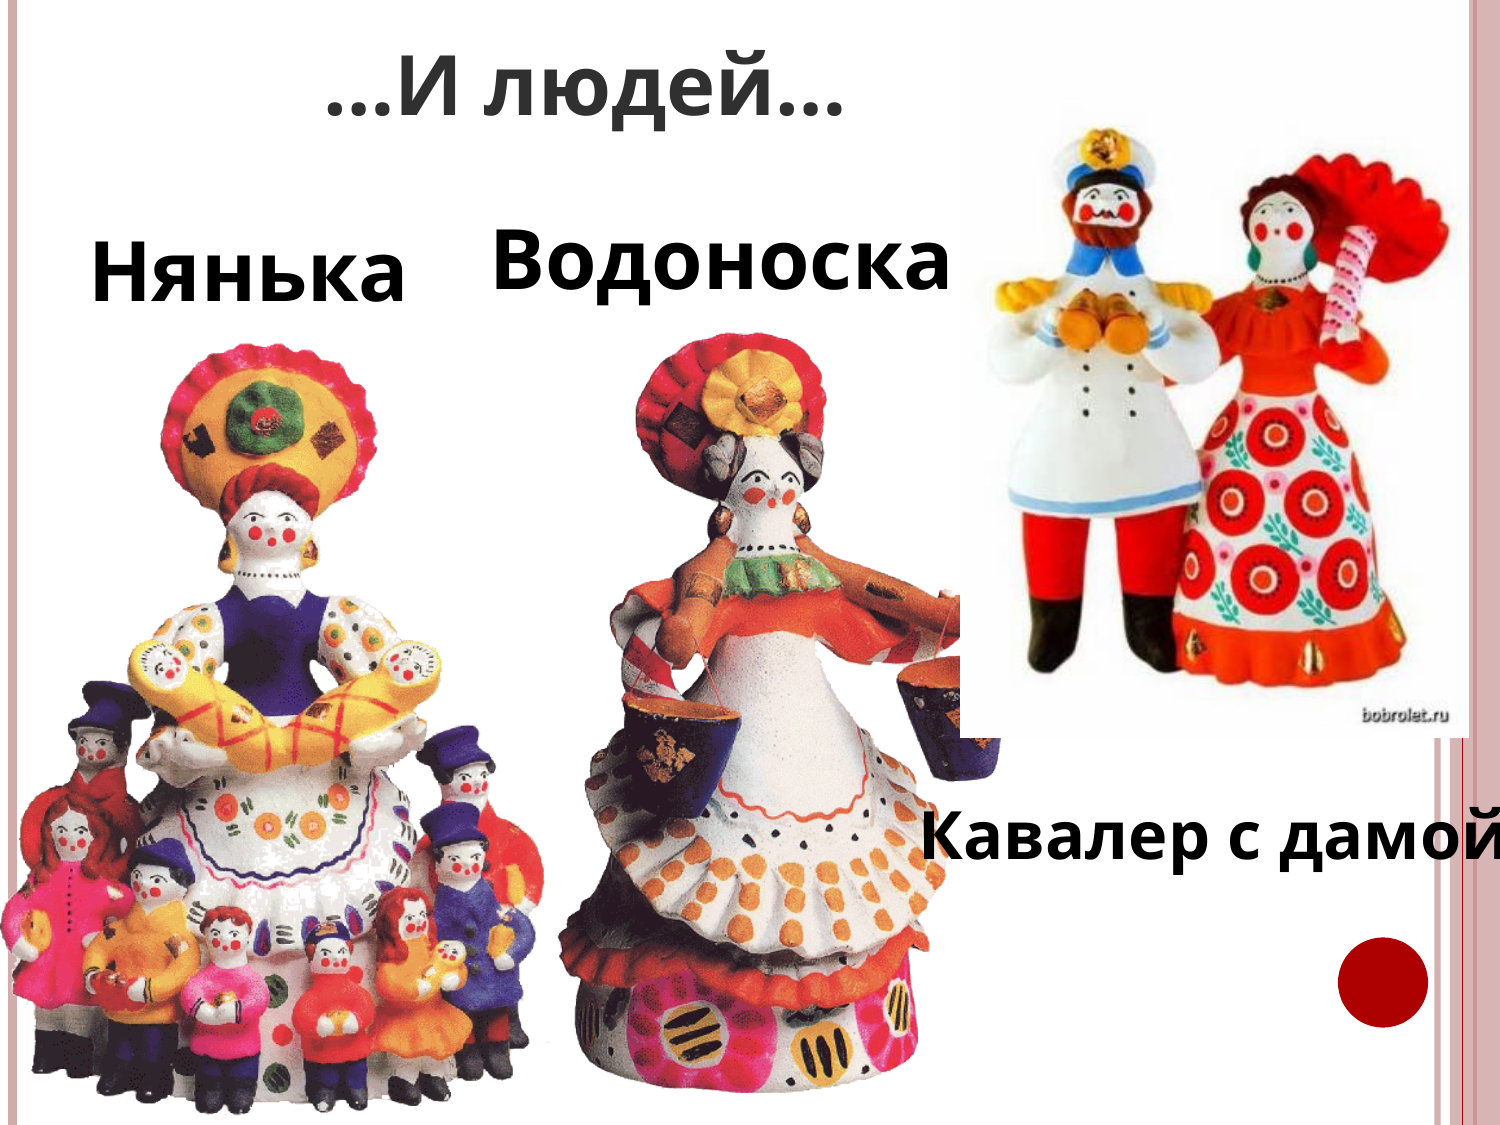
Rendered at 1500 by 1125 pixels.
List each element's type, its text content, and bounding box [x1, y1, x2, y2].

text_box Водоноска [474, 198, 960, 314]
picture [0, 0, 1469, 1125]
text_box Кавалер с дамой [904, 785, 1500, 881]
subtitle …И людей… [191, 24, 960, 162]
text_box Нянька [73, 210, 424, 326]
